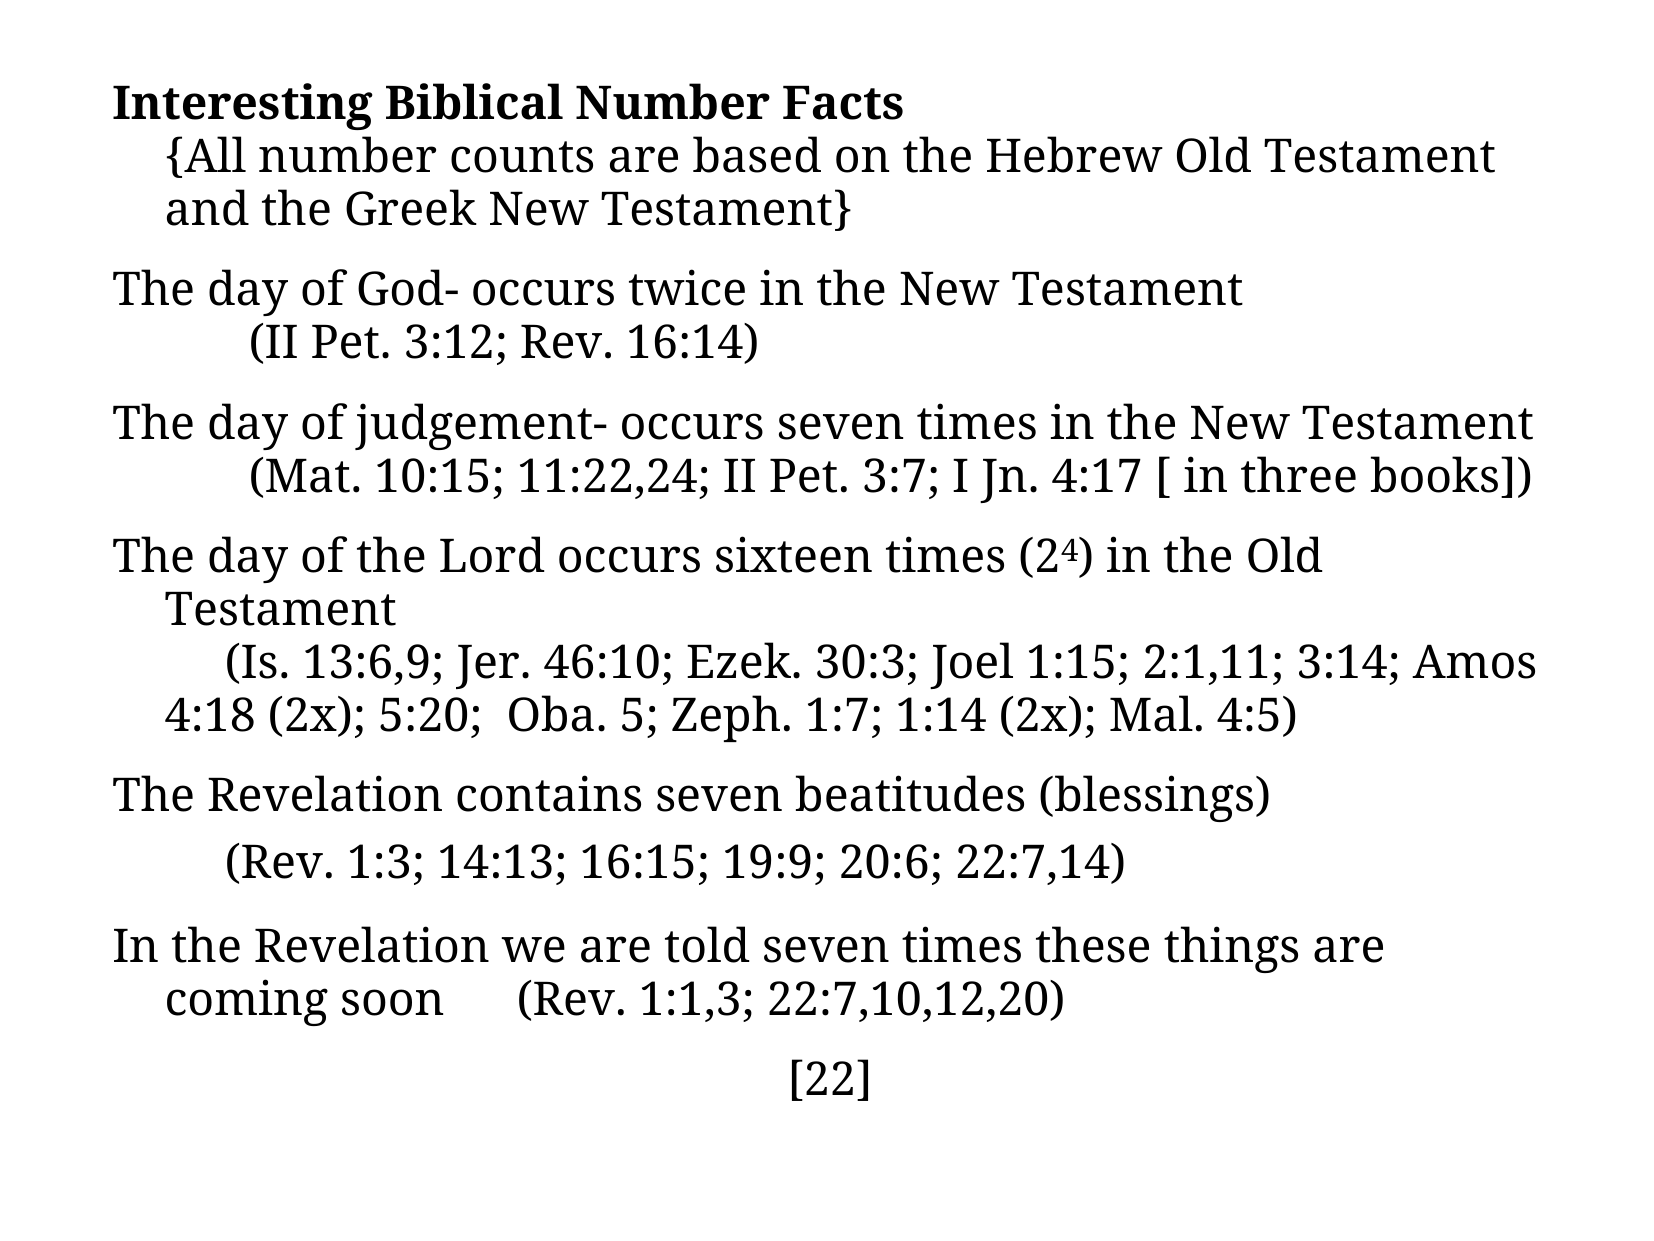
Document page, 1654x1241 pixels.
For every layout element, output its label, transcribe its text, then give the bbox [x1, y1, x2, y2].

list Interesting Biblical Number Facts {All number counts are based on the Hebrew Old Testament and the Greek New Testament} The day of God- occurs twice in the New Testament (II Pet. 3:12; Rev. 16:14) The day of judgement- occurs seven times in the New Testament (Mat. 10:15; 11:22,24; II Pet. 3:7; I Jn. 4:17 [ in three books]) The day of the Lord occurs sixteen times (24) in the Old Testament (Is. 13:6,9; Jer. 46:10; Ezek. 30:3; Joel 1:15; 2:1,11; 3:14; Amos 4:18 (2x); 5:20; Oba. 5; Zeph. 1:7; 1:14 (2x); Mal. 4:5) The Revelation contains seven beatitudes (blessings) (Rev. 1:3; 14:13; 16:15; 19:9; 20:6; 22:7,14) In the Revelation we are told seven times these things are coming soon (Rev. 1:1,3; 22:7,10,12,20) [22] [59, 75, 1548, 1134]
